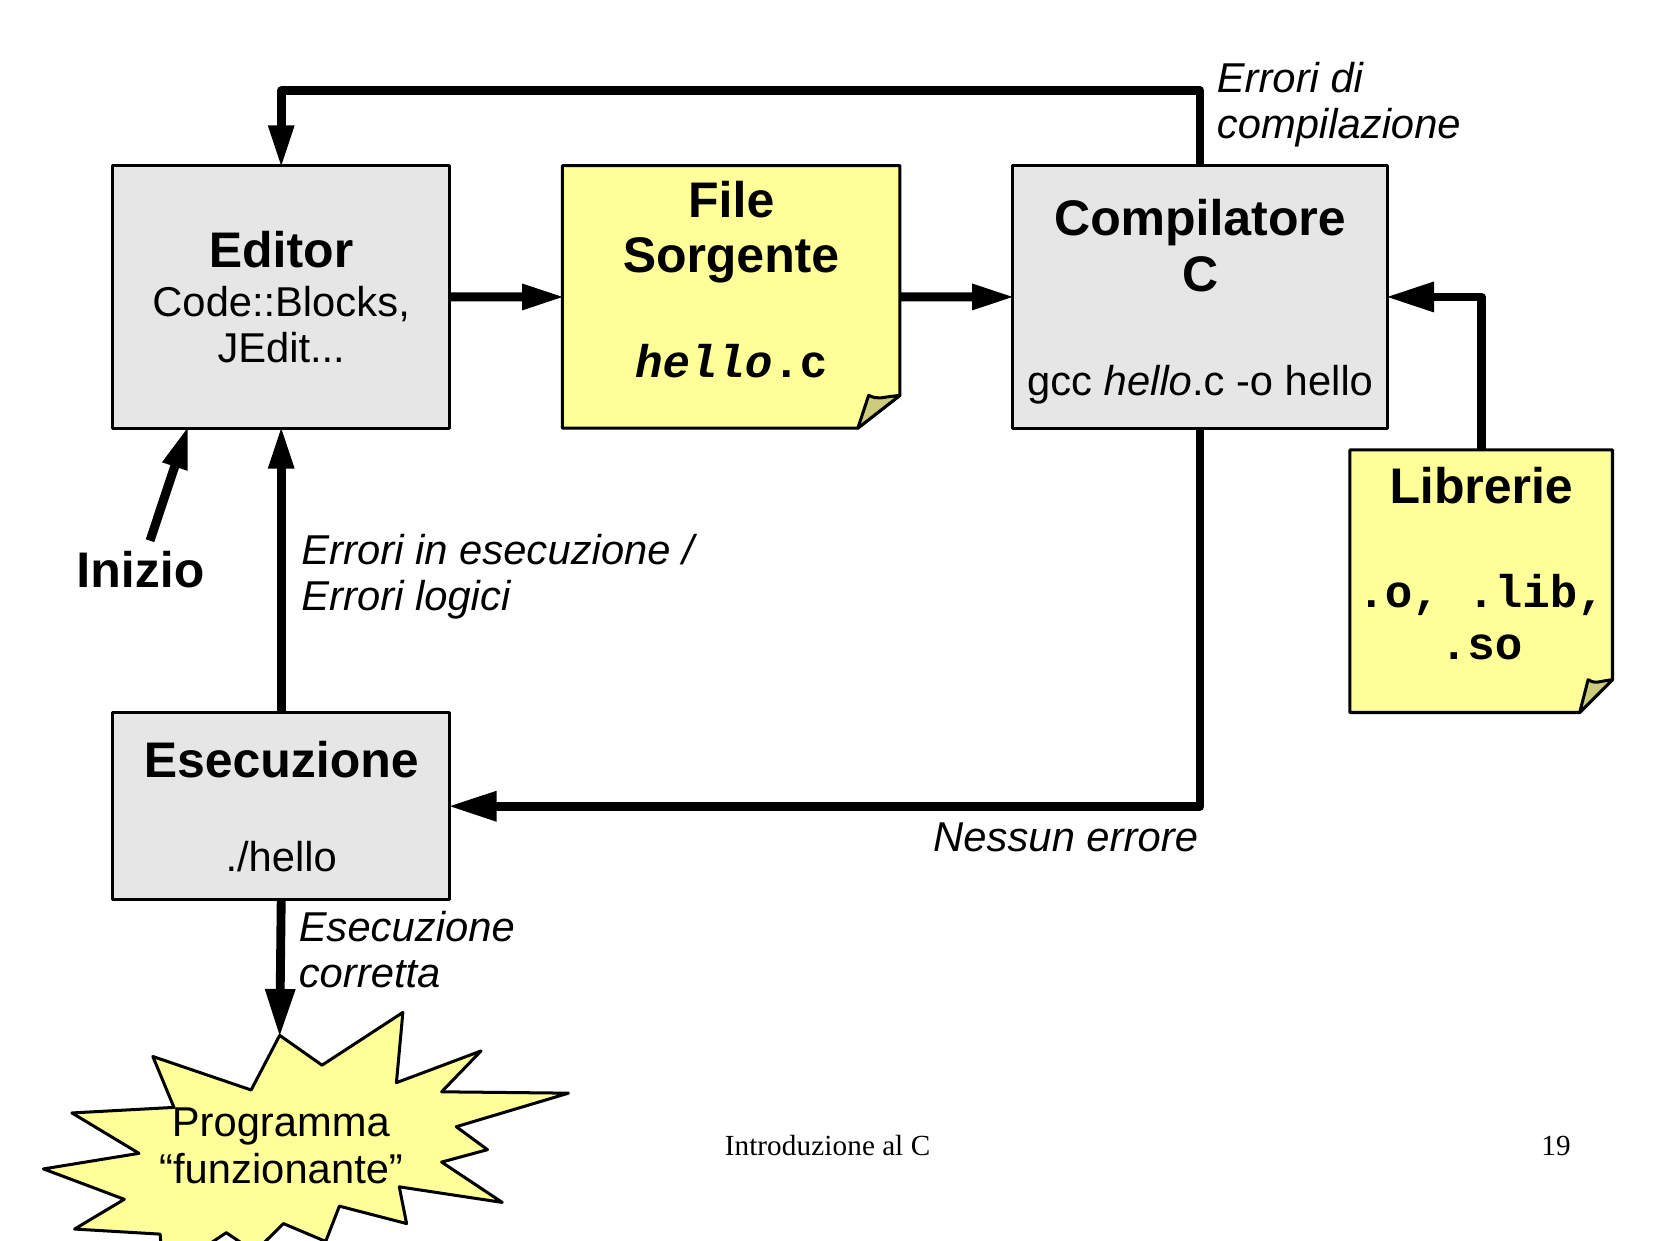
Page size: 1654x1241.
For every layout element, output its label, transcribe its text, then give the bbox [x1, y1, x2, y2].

text_box Errori in esecuzione / Errori logici [300, 525, 713, 623]
text_box Esecuzione corretta [297, 902, 517, 1000]
text_box Librerie .o, .lib, .so [1349, 449, 1613, 713]
text_box Inizio [75, 540, 207, 601]
text_box Errori di compilazione [1215, 52, 1463, 151]
text_box Nessun errore [931, 812, 1201, 863]
text_box Editor Code::Blocks, JEdit... [112, 165, 450, 429]
text_box Programma “funzionante” [43, 1012, 569, 1241]
text_box Esecuzione ./hello [112, 712, 450, 900]
text_box File Sorgente hello.c [562, 165, 900, 429]
text_box Compilatore C gcc hello.c -o hello [1012, 165, 1388, 429]
